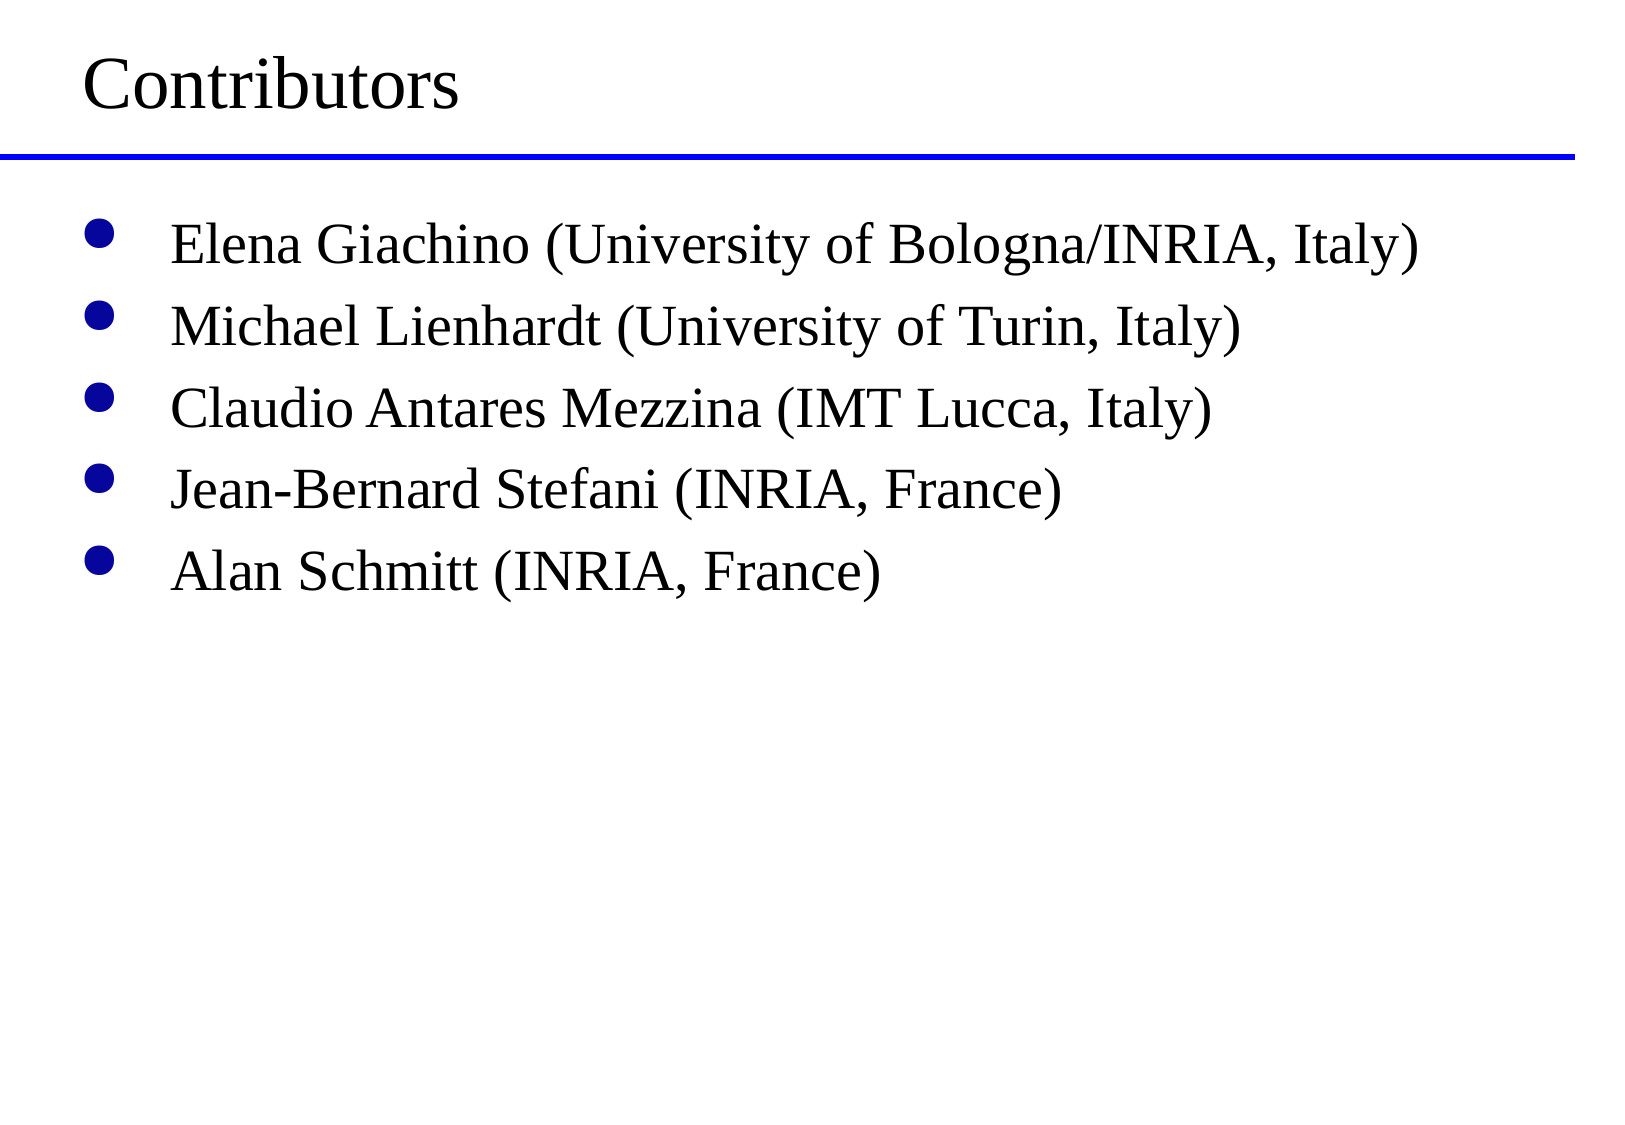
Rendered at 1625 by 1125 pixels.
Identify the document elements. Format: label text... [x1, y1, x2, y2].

title Contributors [67, 27, 1544, 131]
list Elena Giachino (University of Bologna/INRIA, Italy) Michael Lienhardt (University of Turin, Italy) Claudio Antares Mezzina (IMT Lucca, Italy) Jean-Bernard Stefani (INRIA, France) Alan Schmitt (INRIA, France) [67, 198, 1544, 1061]
